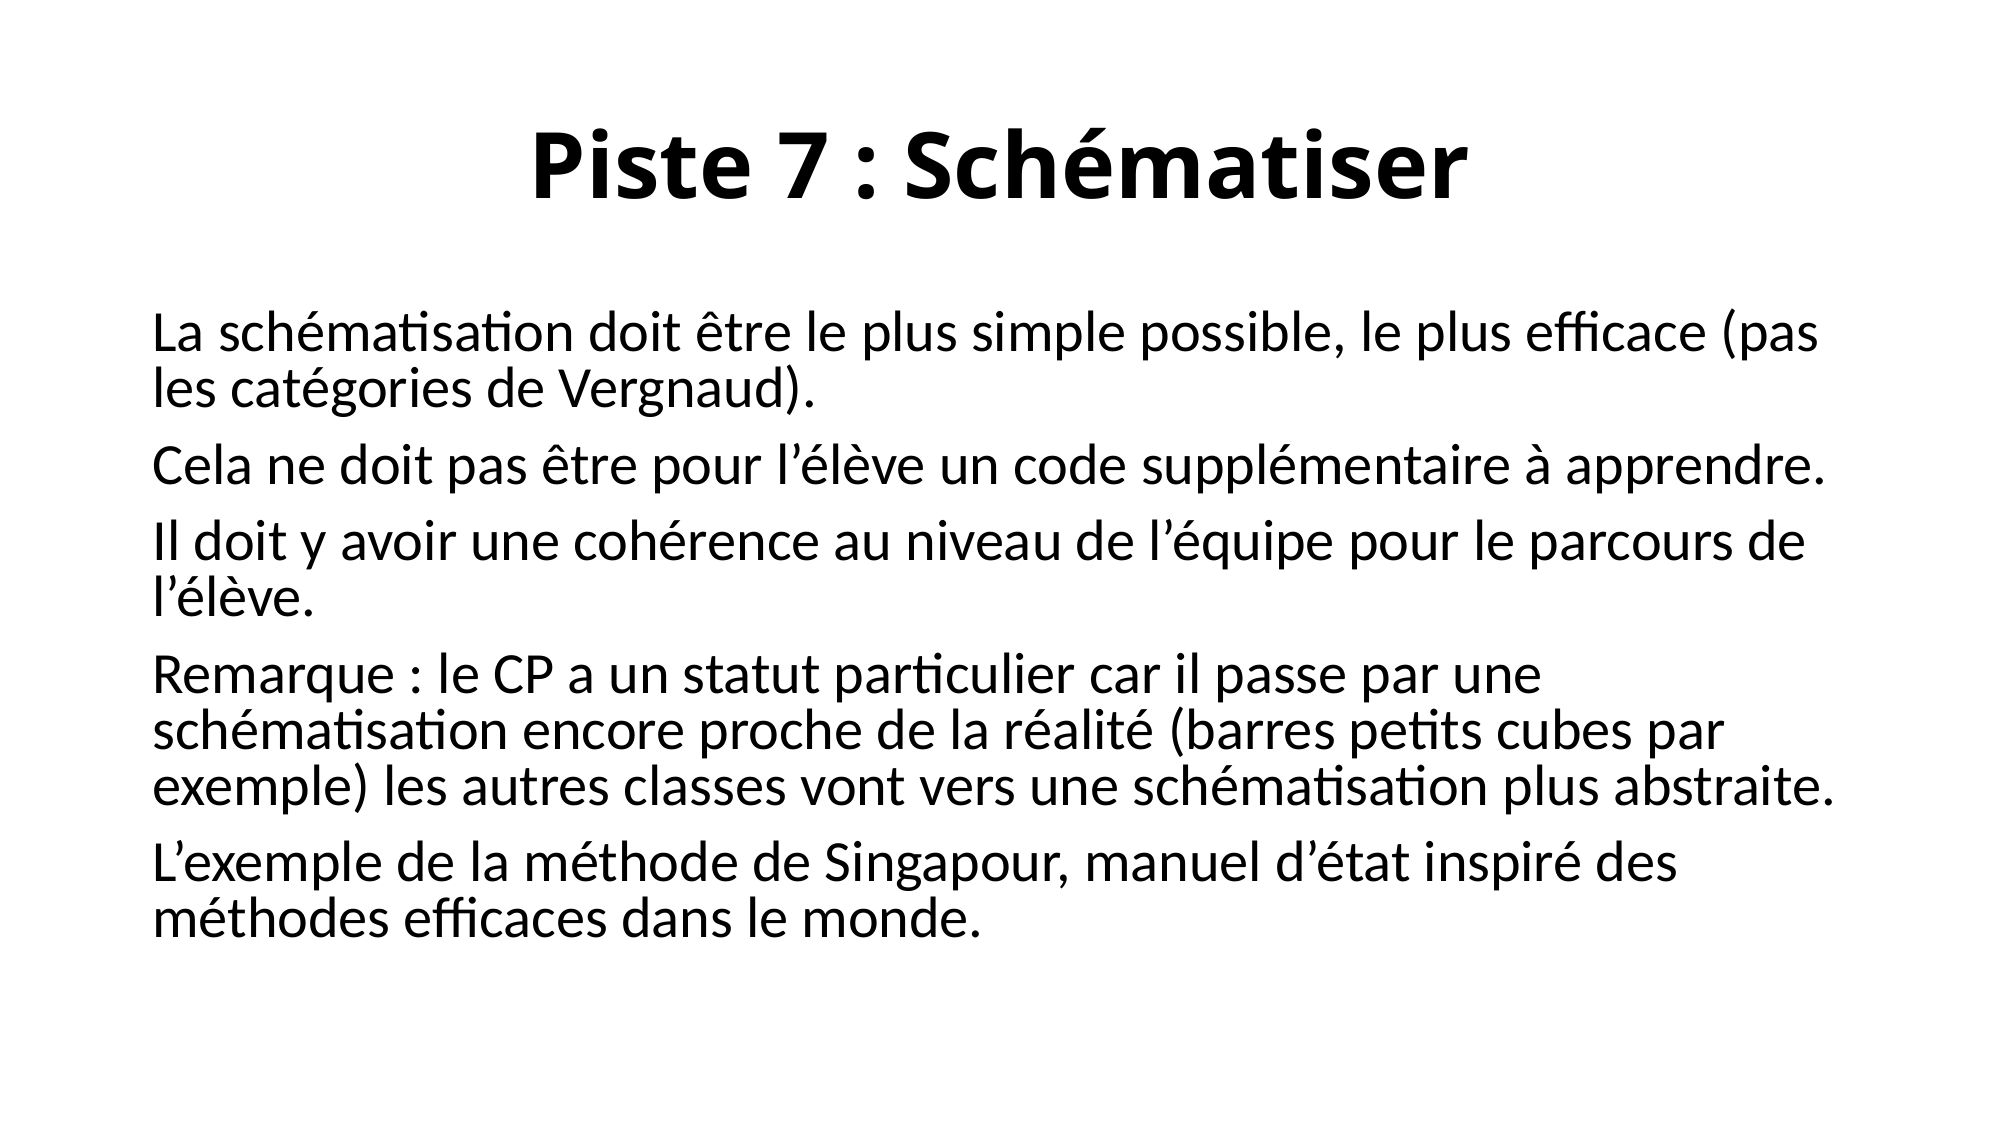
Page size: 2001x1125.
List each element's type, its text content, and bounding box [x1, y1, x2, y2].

list La schématisation doit être le plus simple possible, le plus efficace (pas les catégories de Vergnaud). Cela ne doit pas être pour l’élève un code supplémentaire à apprendre. Il doit y avoir une cohérence au niveau de l’équipe pour le parcours de l’élève. Remarque : le CP a un statut particulier car il passe par une schématisation encore proche de la réalité (barres petits cubes par exemple) les autres classes vont vers une schématisation plus abstraite. L’exemple de la méthode de Singapour, manuel d’état inspiré des méthodes efficaces dans le monde. [137, 299, 1863, 1014]
title Piste 7 : Schématiser [137, 59, 1863, 278]
